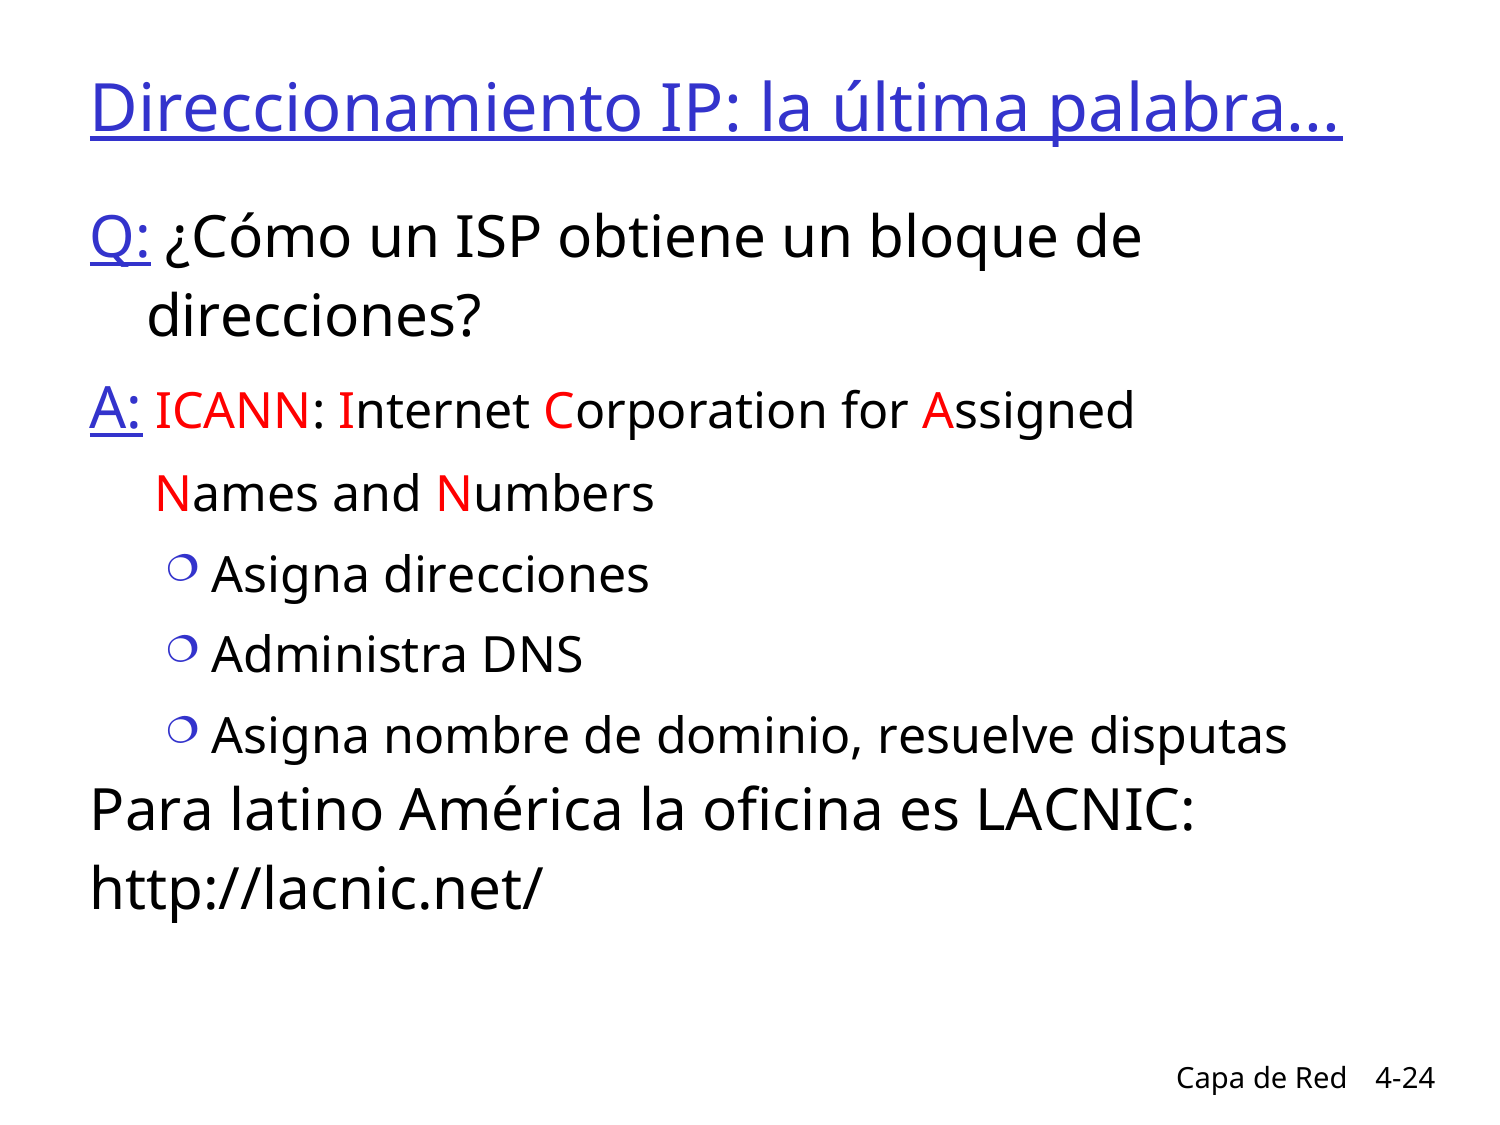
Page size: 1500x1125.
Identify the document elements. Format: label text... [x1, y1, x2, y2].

title Direccionamiento IP: la última palabra... [75, 15, 1463, 187]
list Q: ¿Cómo un ISP obtiene un bloque de direcciones? A: ICANN: Internet Corporation for Assigned Names and Numbers Asigna direcciones Administra DNS Asigna nombre de dominio, resuelve disputas Para latino América la oficina es LACNIC: http://lacnic.net/ [75, 187, 1463, 1044]
